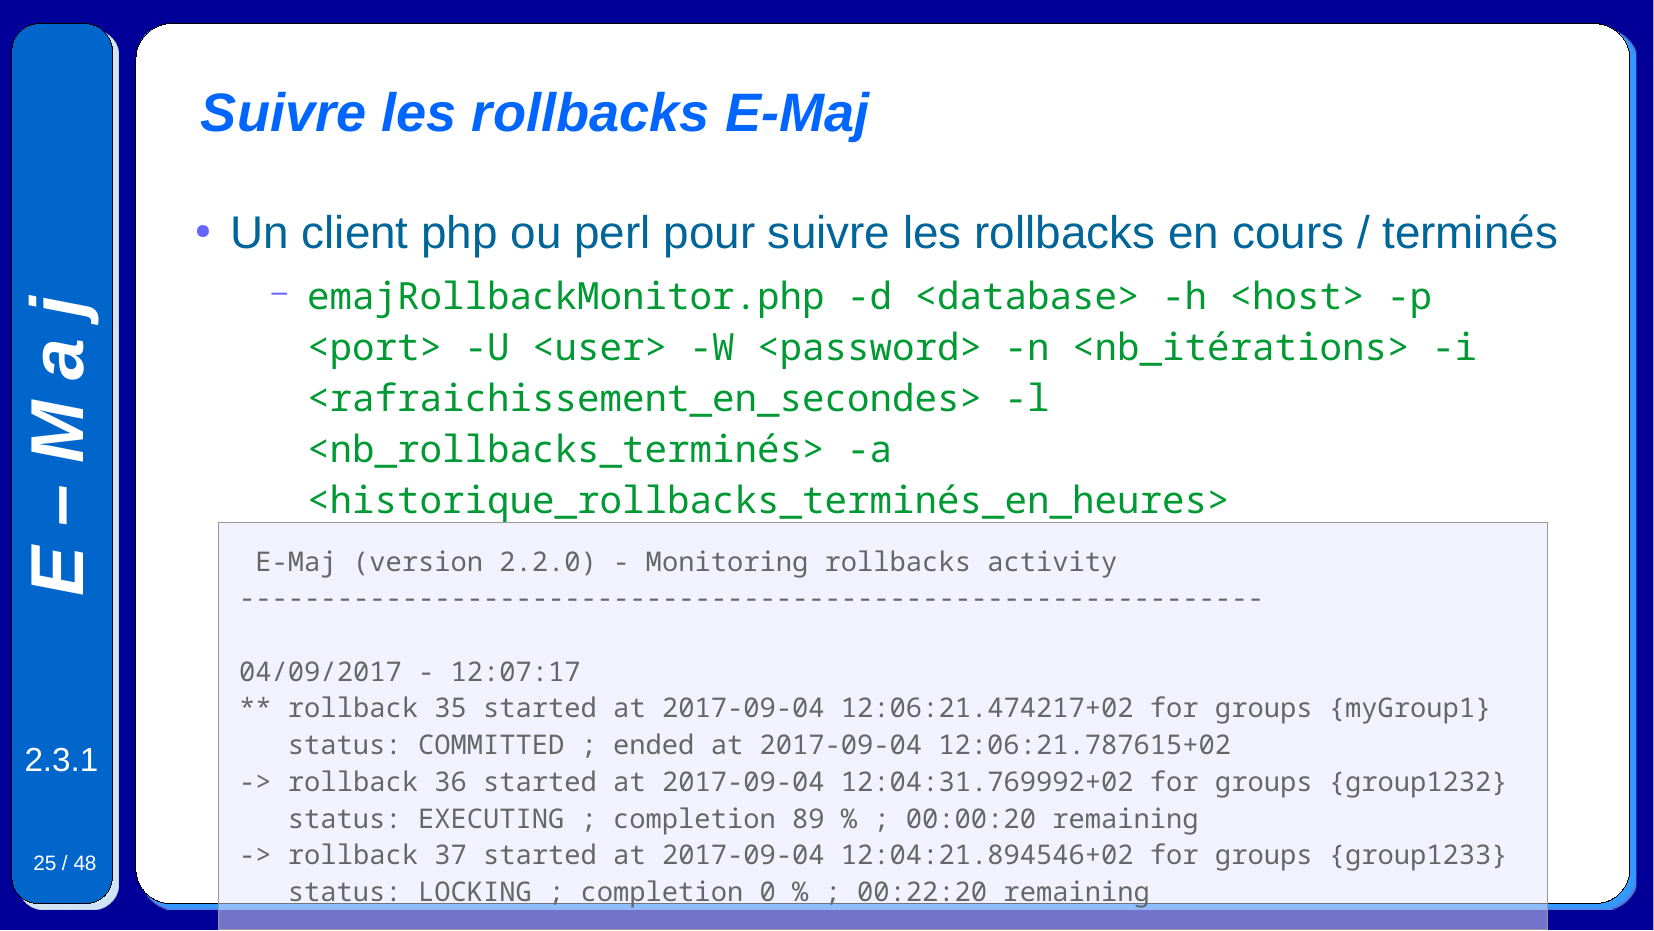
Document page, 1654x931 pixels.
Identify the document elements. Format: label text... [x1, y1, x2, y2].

text_box E-Maj (version 2.2.0) - Monitoring rollbacks activity --------------------------------------------------------------- 04/09/2017 - 12:07:17 ** rollback 35 started at 2017-09-04 12:06:21.474217+02 for groups {myGroup1} status: COMMITTED ; ended at 2017-09-04 12:06:21.787615+02 -> rollback 36 started at 2017-09-04 12:04:31.769992+02 for groups {group1232} status: EXECUTING ; completion 89 % ; 00:00:20 remaining -> rollback 37 started at 2017-09-04 12:04:21.894546+02 for groups {group1233} status: LOCKING ; completion 0 % ; 00:22:20 remaining [218, 522, 1548, 878]
list Un client php ou perl pour suivre les rollbacks en cours / terminés emajRollbackMonitor.php -d <database> -h <host> -p <port> -U <user> -W <password> -n <nb_itérations> -i <rafraichissement_en_secondes> -l <nb_rollbacks_terminés> -a <historique_rollbacks_terminés_en_heures> [177, 206, 1587, 502]
title Suivre les rollbacks E-Maj [200, 34, 1575, 191]
